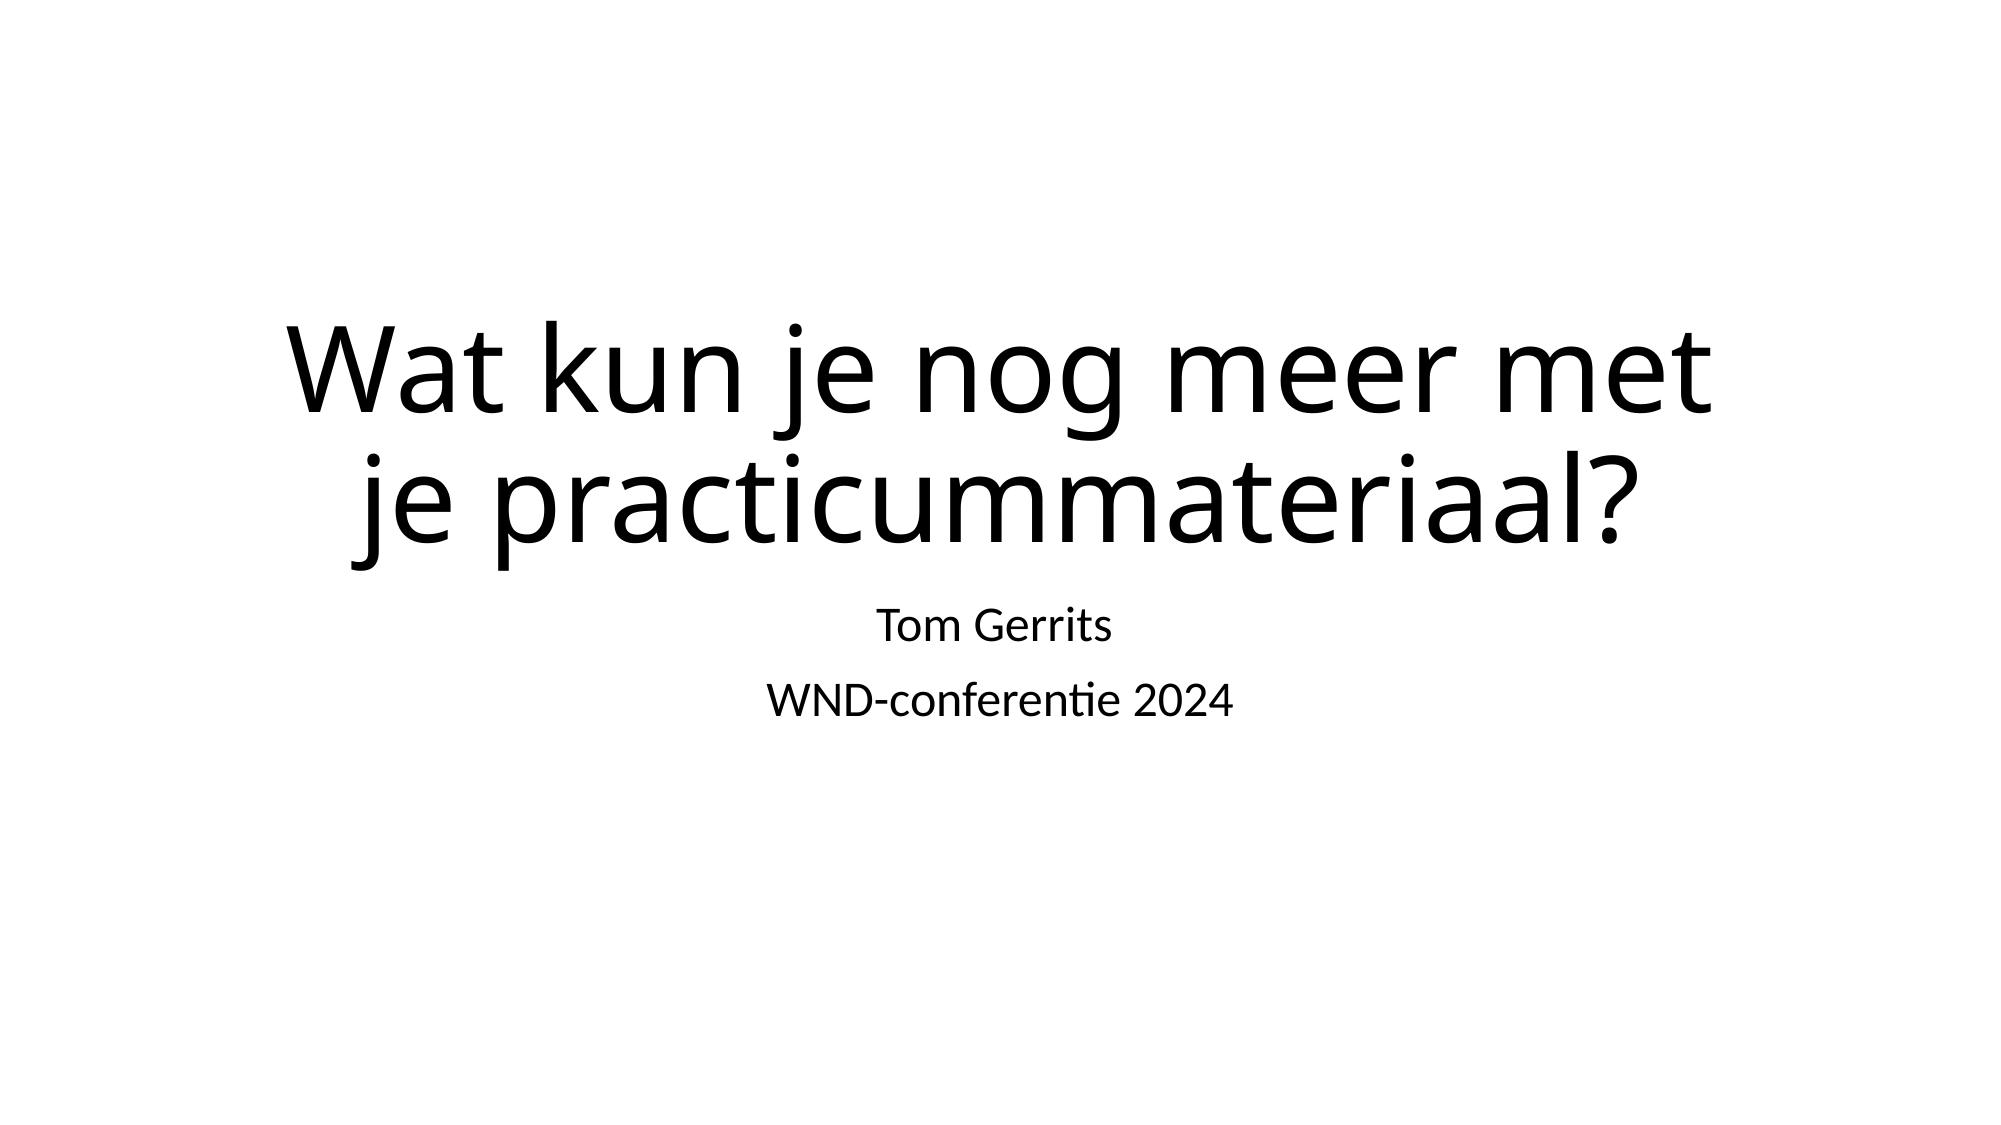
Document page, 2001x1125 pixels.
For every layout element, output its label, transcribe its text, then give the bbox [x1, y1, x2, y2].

title Wat kun je nog meer met je practicummateriaal? [249, 184, 1750, 576]
subtitle Tom Gerrits WND-conferentie 2024 [249, 590, 1750, 863]
